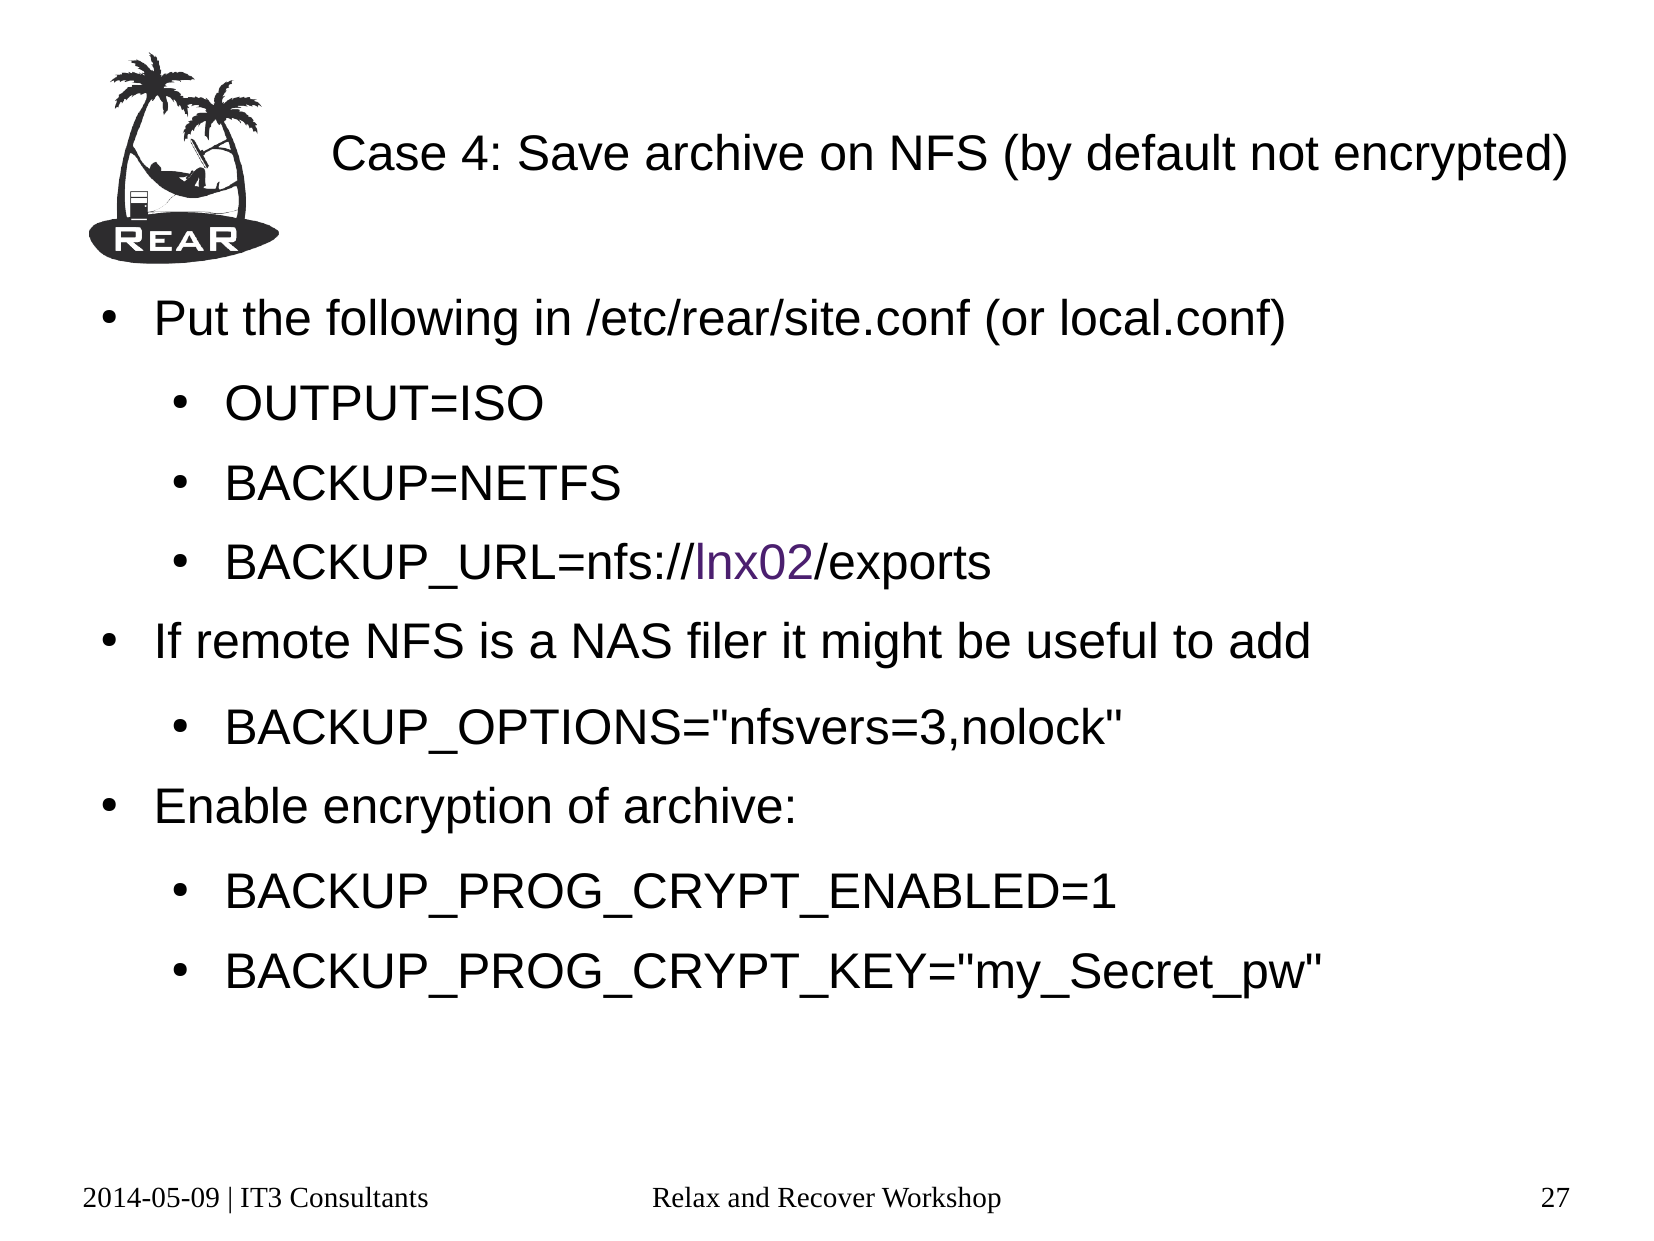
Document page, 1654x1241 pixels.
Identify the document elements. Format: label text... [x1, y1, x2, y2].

title Case 4: Save archive on NFS (by default not encrypted) [295, 49, 1571, 257]
picture [88, 52, 279, 266]
list Put the following in /etc/rear/site.conf (or local.conf) OUTPUT=ISO BACKUP=NETFS BACKUP_URL=nfs://lnx02/exports If remote NFS is a NAS filer it might be useful to add BACKUP_OPTIONS="nfsvers=3,nolock" Enable encryption of archive: BACKUP_PROG_CRYPT_ENABLED=1 BACKUP_PROG_CRYPT_KEY="my_Secret_pw" [82, 290, 1571, 1010]
